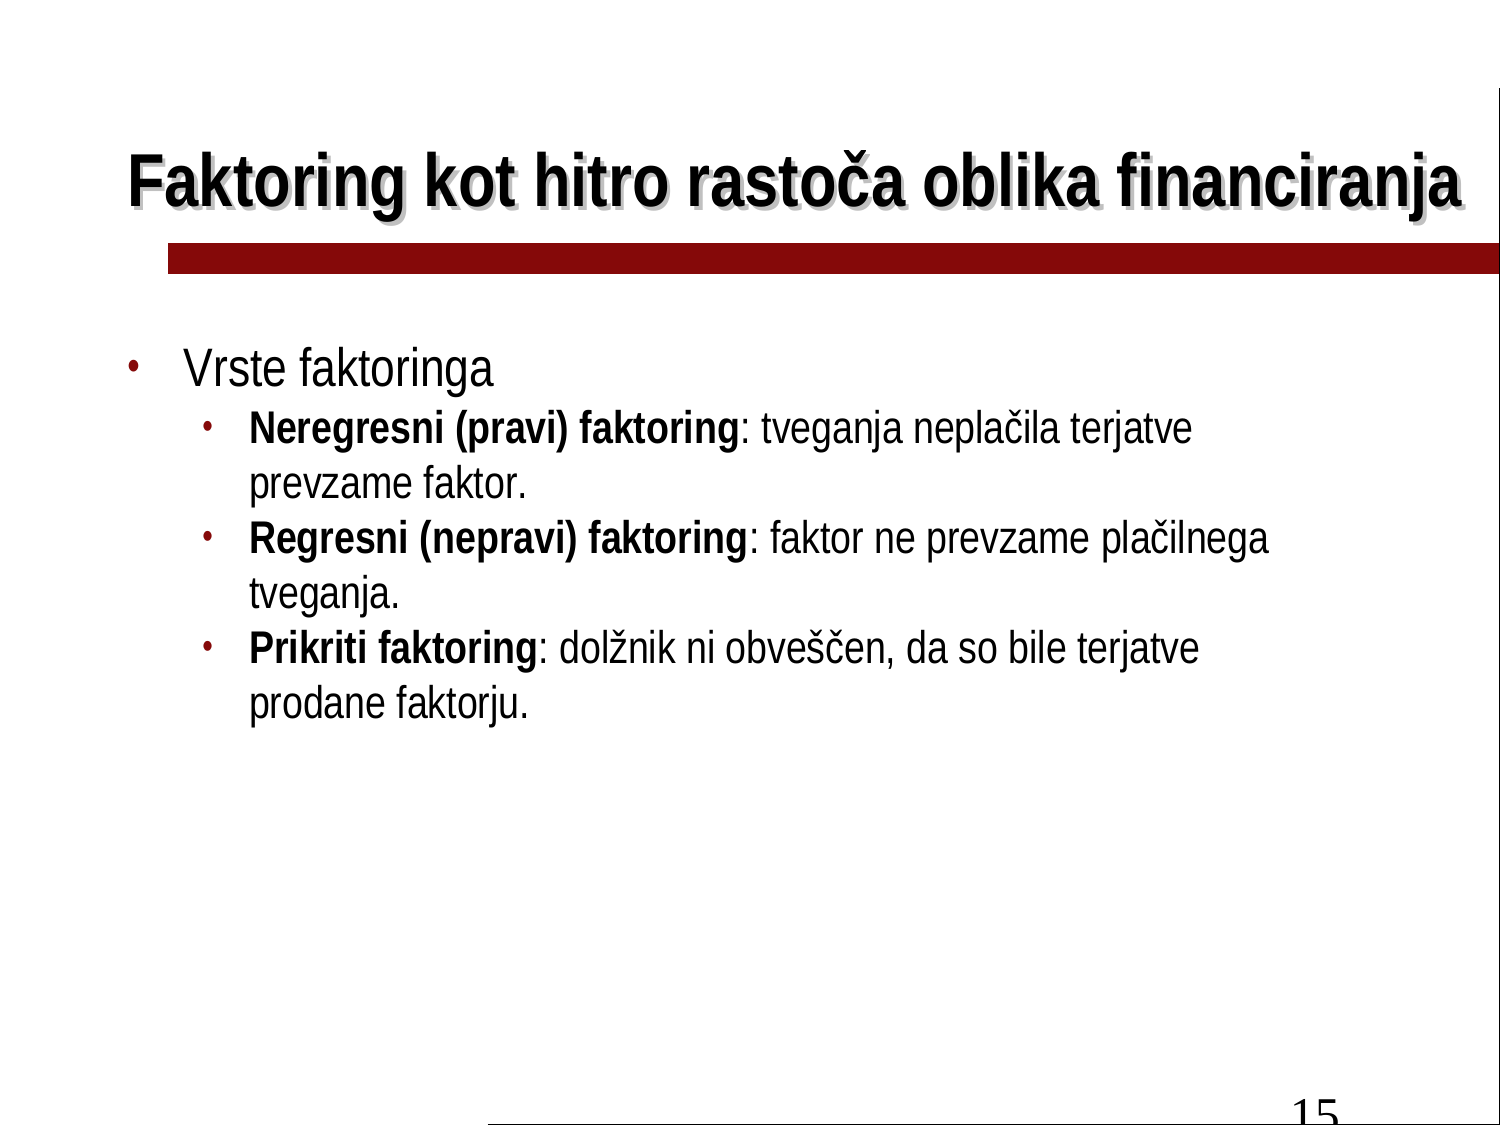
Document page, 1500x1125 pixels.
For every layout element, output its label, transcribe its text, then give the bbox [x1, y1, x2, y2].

title Faktoring kot hitro rastoča oblika financiranja [112, 101, 1500, 252]
list Vrste faktoringa Neregresni (pravi) faktoring: tveganja neplačila terjatve prevzame faktor. Regresni (nepravi) faktoring: faktor ne prevzame plačilnega tveganja. Prikriti faktoring: dolžnik ni obveščen, da so bile terjatve prodane faktorju. [112, 324, 1329, 1001]
